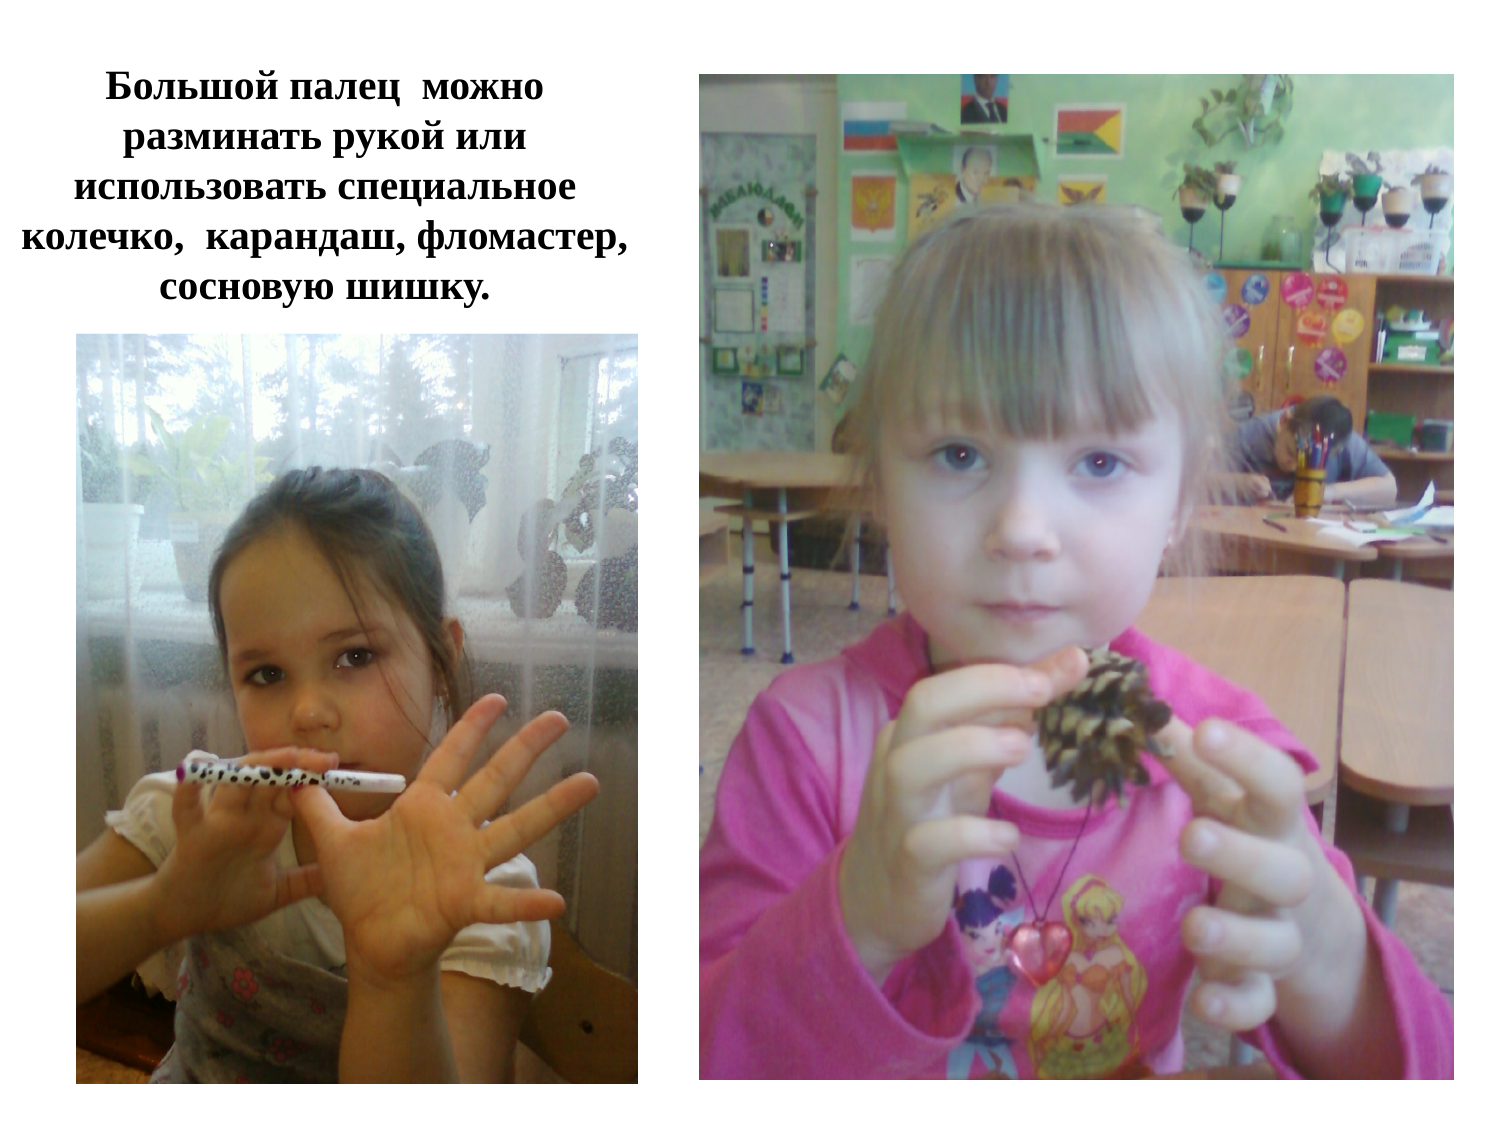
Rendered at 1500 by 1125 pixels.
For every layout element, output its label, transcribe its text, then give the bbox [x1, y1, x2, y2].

picture [699, 75, 1454, 1080]
picture [75, 333, 638, 1084]
text_box Большой палец можно разминать рукой или использовать специальное колечко, карандаш, фломастер, сосновую шишку. [0, 50, 650, 315]
